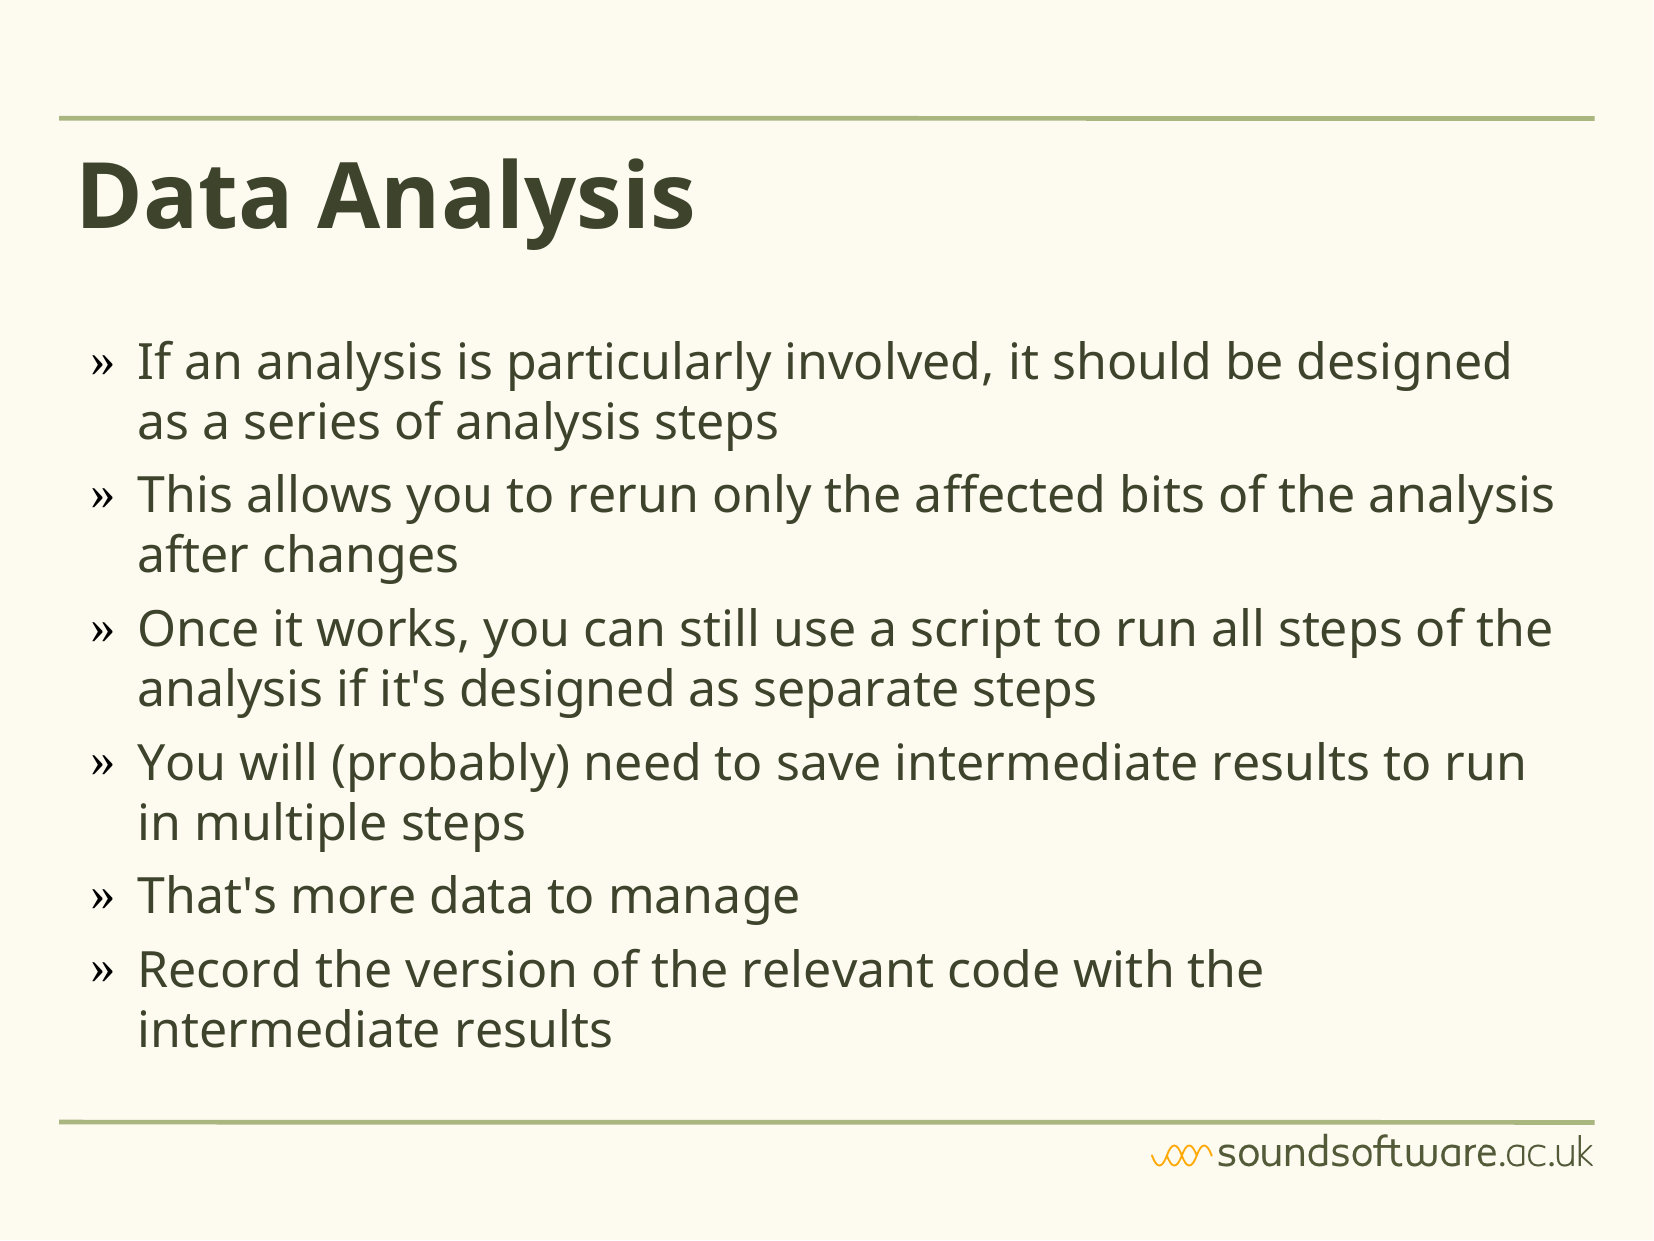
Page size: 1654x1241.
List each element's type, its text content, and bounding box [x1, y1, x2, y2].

title Data Analysis [59, 109, 1594, 274]
picture [1151, 1140, 1593, 1167]
list If an analysis is particularly involved, it should be designed as a series of analysis steps This allows you to rerun only the affected bits of the analysis after changes Once it works, you can still use a script to run all steps of the analysis if it's designed as separate steps You will (probably) need to save intermediate results to run in multiple steps That's more data to manage Record the version of the relevant code with the intermediate results [59, 321, 1594, 1140]
